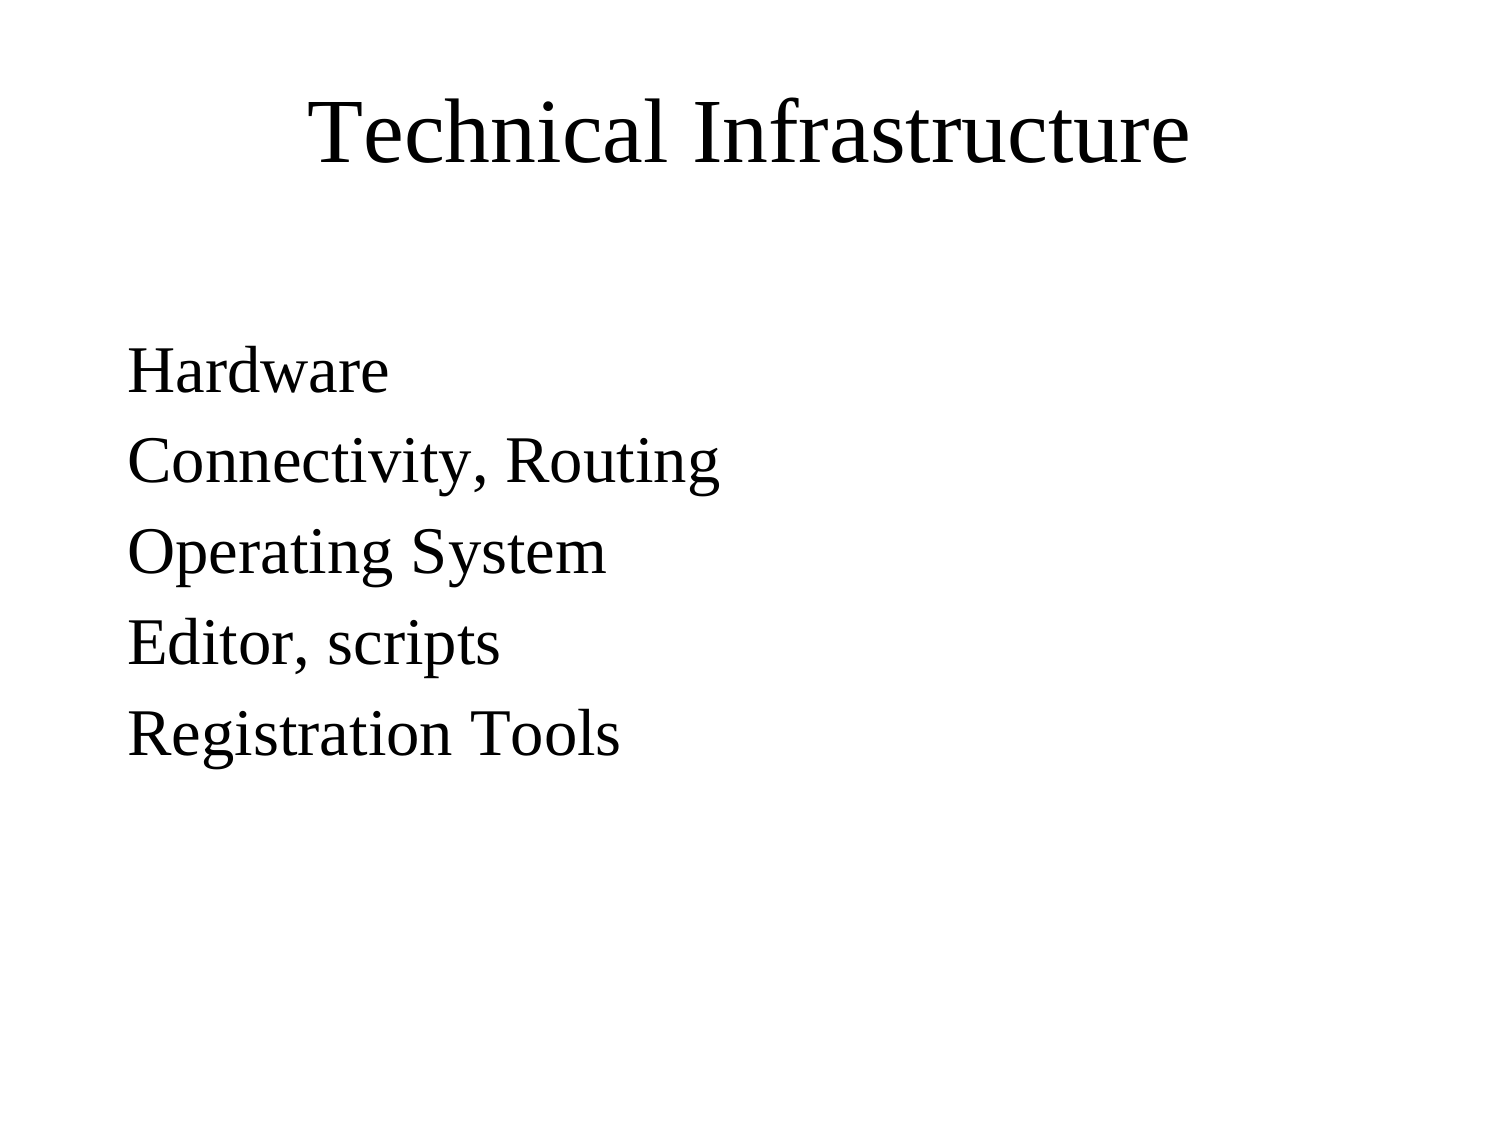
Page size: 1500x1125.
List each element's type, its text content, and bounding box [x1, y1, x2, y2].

list Hardware Connectivity, Routing Operating System Editor, scripts Registration Tools [112, 324, 1388, 1001]
title Technical Infrastructure [112, 37, 1388, 225]
